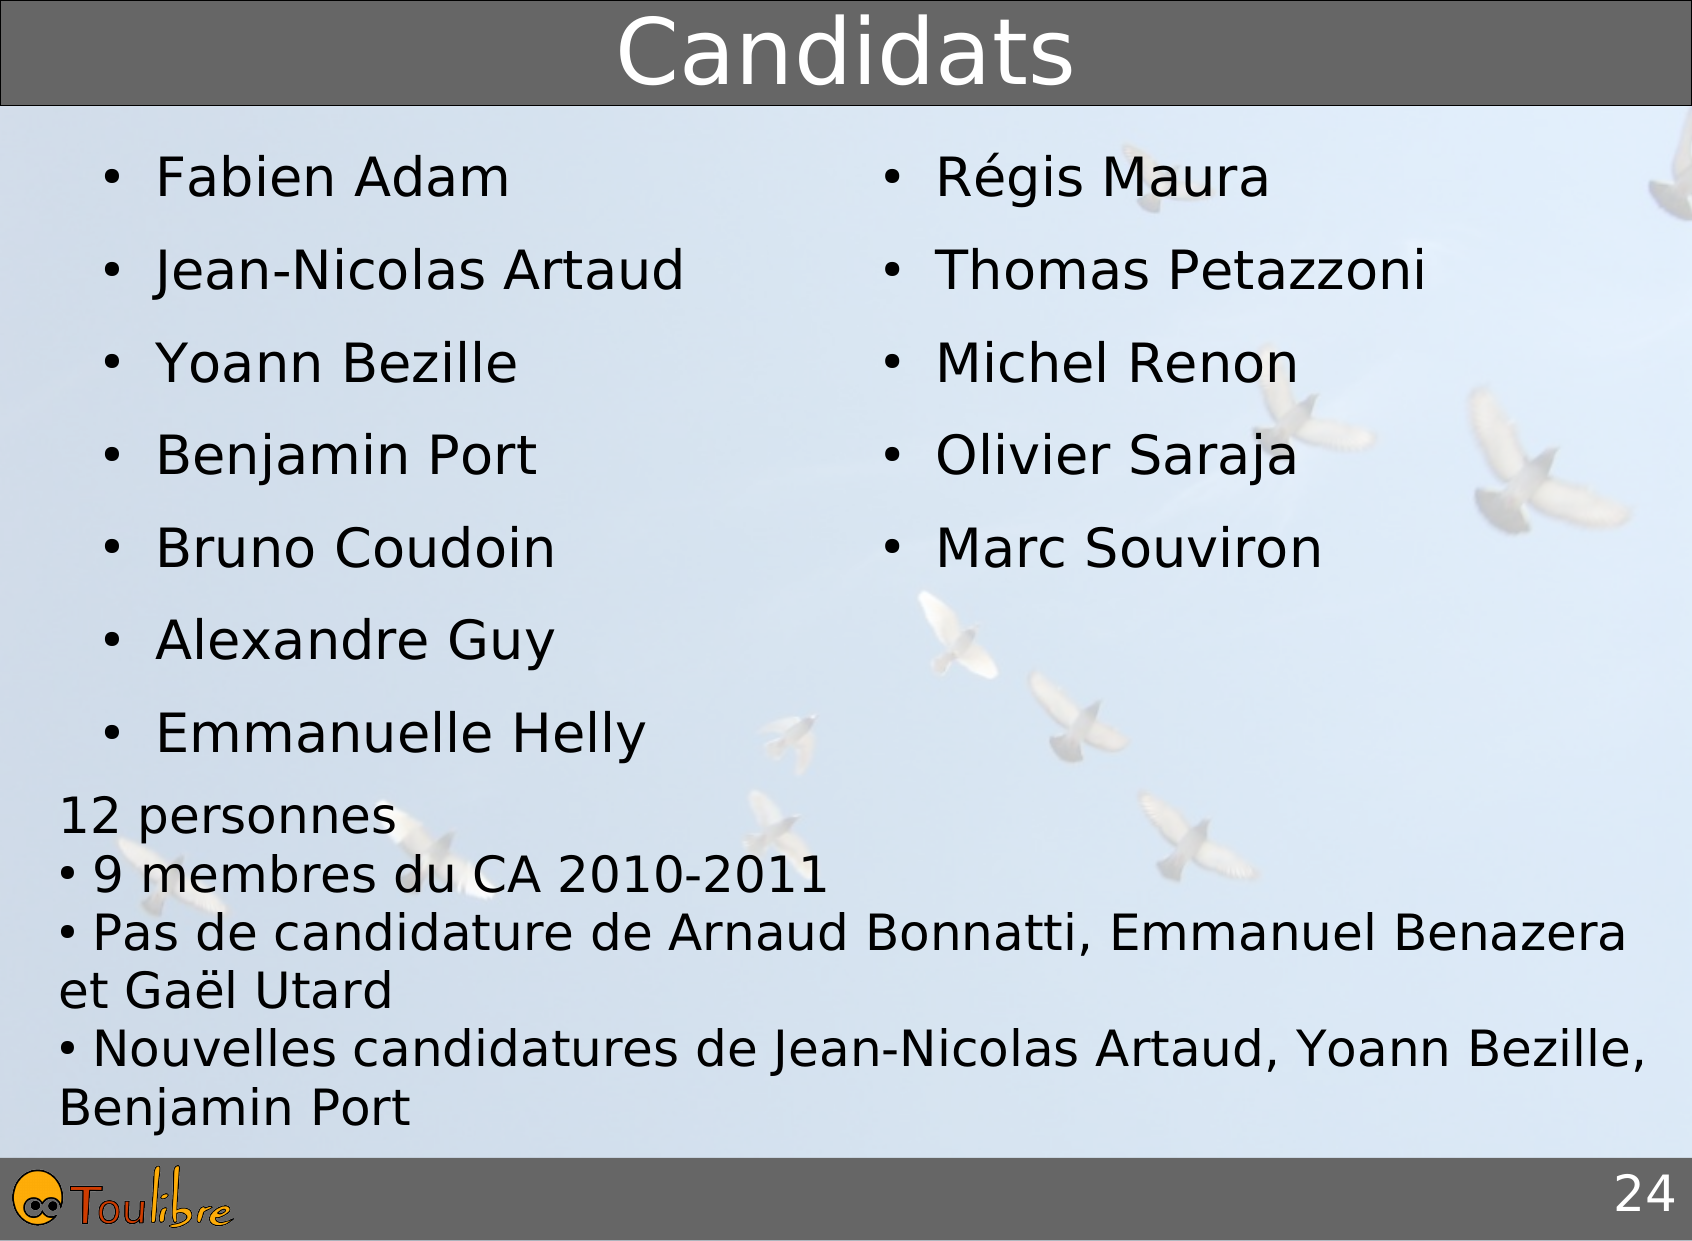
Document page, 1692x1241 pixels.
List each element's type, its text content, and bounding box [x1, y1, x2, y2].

list Fabien Adam Jean-Nicolas Artaud Yoann Bezille Benjamin Port Bruno Coudoin Alexandre Guy Emmanuelle Helly [84, 146, 828, 779]
list Régis Maura Thomas Petazzoni Michel Renon Olivier Saraja Marc Souviron [864, 146, 1608, 779]
picture [12, 1165, 234, 1228]
text_box 12 personnes 9 membres du CA 2010-2011 Pas de candidature de Arnaud Bonnatti, Emmanuel Benazera et Gaël Utard Nouvelles candidatures de Jean-Nicolas Artaud, Yoann Bezille, Benjamin Port [43, 779, 1664, 1145]
title Candidats [0, 0, 1692, 107]
